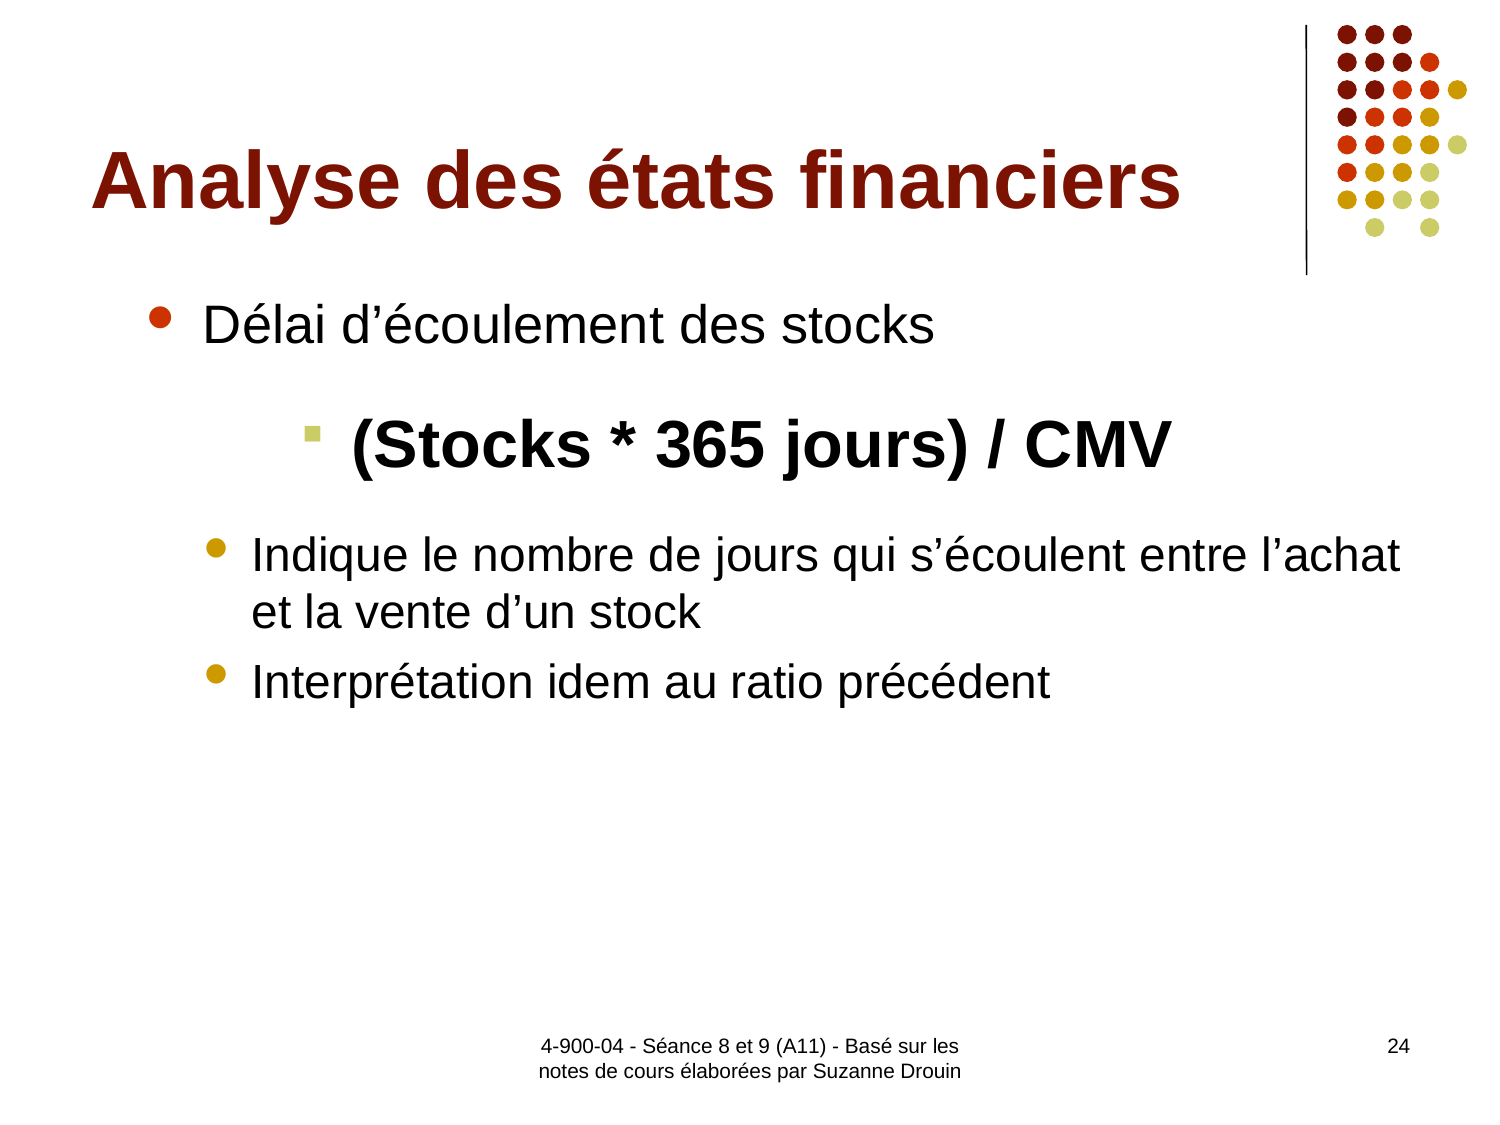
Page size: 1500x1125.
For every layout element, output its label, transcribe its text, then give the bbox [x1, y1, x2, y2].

text_box <numéro> [1074, 1025, 1426, 1101]
text_box Analyse des états financiers [74, 20, 1313, 233]
text_box 4-900-04 - Séance 8 et 9 (A11) - Basé sur les notes de cours élaborées par Suzanne Drouin [512, 1025, 988, 1101]
text_box Délai d’écoulement des stocks (Stocks * 365 jours) / CMV Indique le nombre de jours qui s’écoulent entre l’achat et la vente d’un stock Interprétation idem au ratio précédent [75, 282, 1426, 1006]
